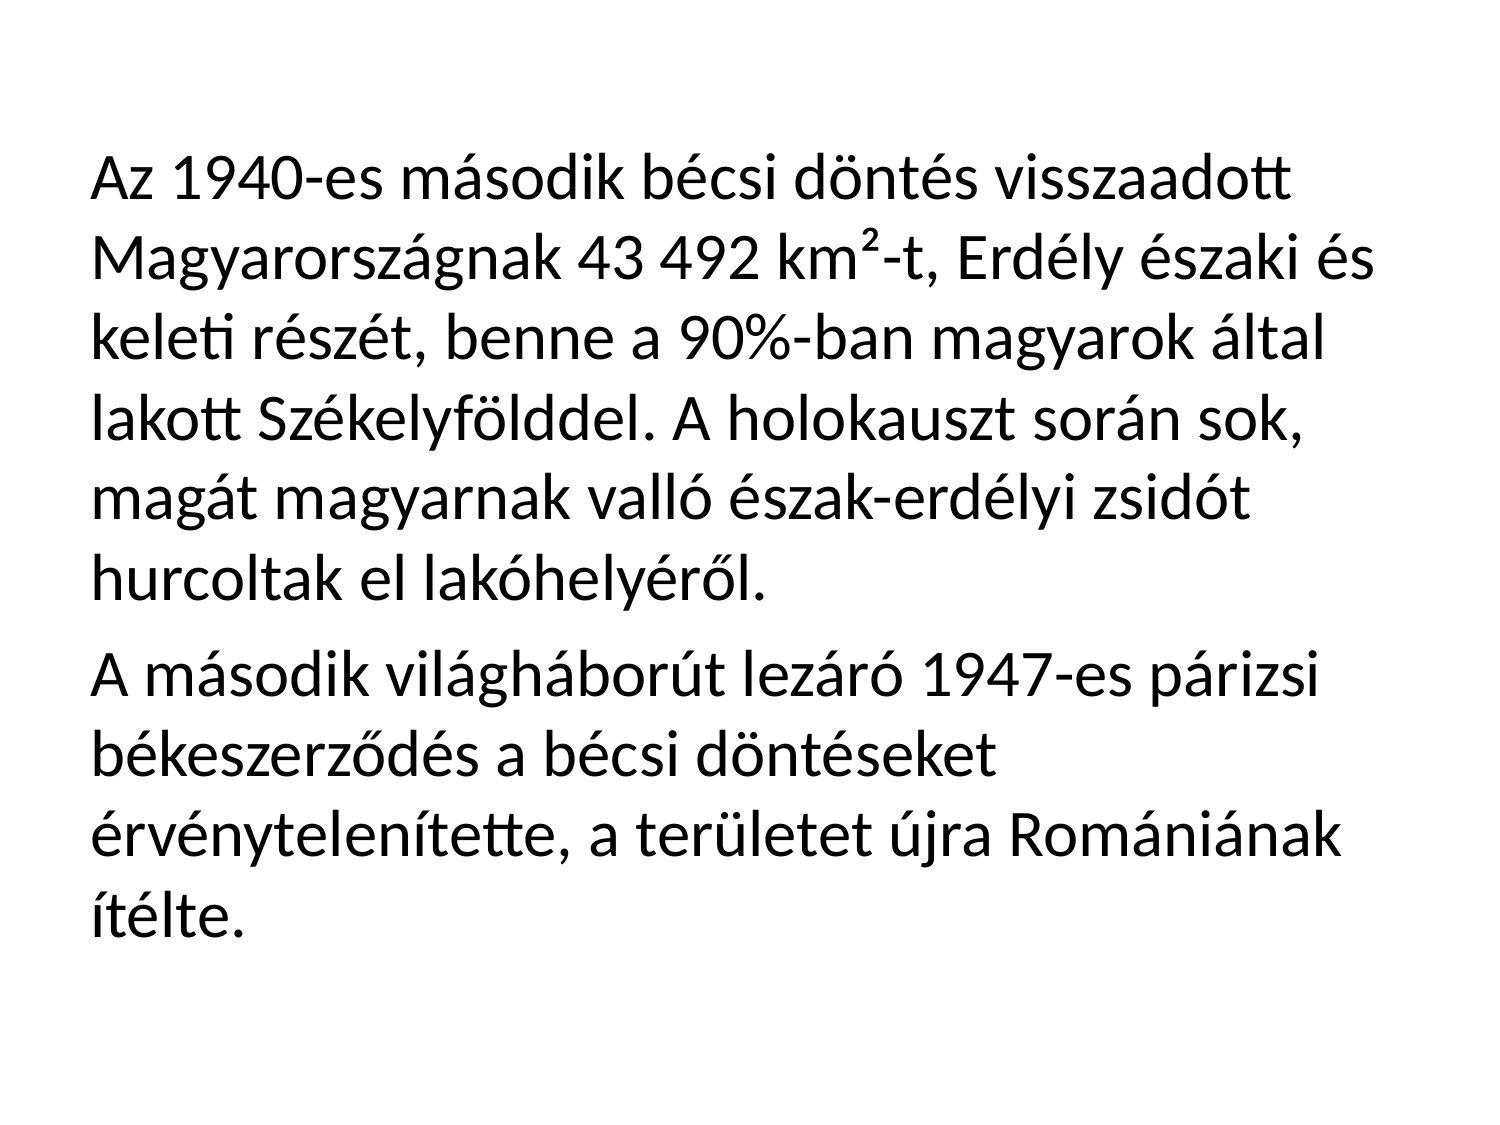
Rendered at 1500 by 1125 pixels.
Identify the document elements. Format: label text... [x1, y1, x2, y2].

list Az 1940-es második bécsi döntés visszaadott Magyarországnak 43 492 km²-t, Erdély északi és keleti részét, benne a 90%-ban magyarok által lakott Székelyfölddel. A holokauszt során sok, magát magyarnak valló észak-erdélyi zsidót hurcoltak el lakóhelyéről. A második világháborút lezáró 1947-es párizsi békeszerződés a bécsi döntéseket érvénytelenítette, a területet újra Romániának ítélte. [75, 125, 1426, 1005]
